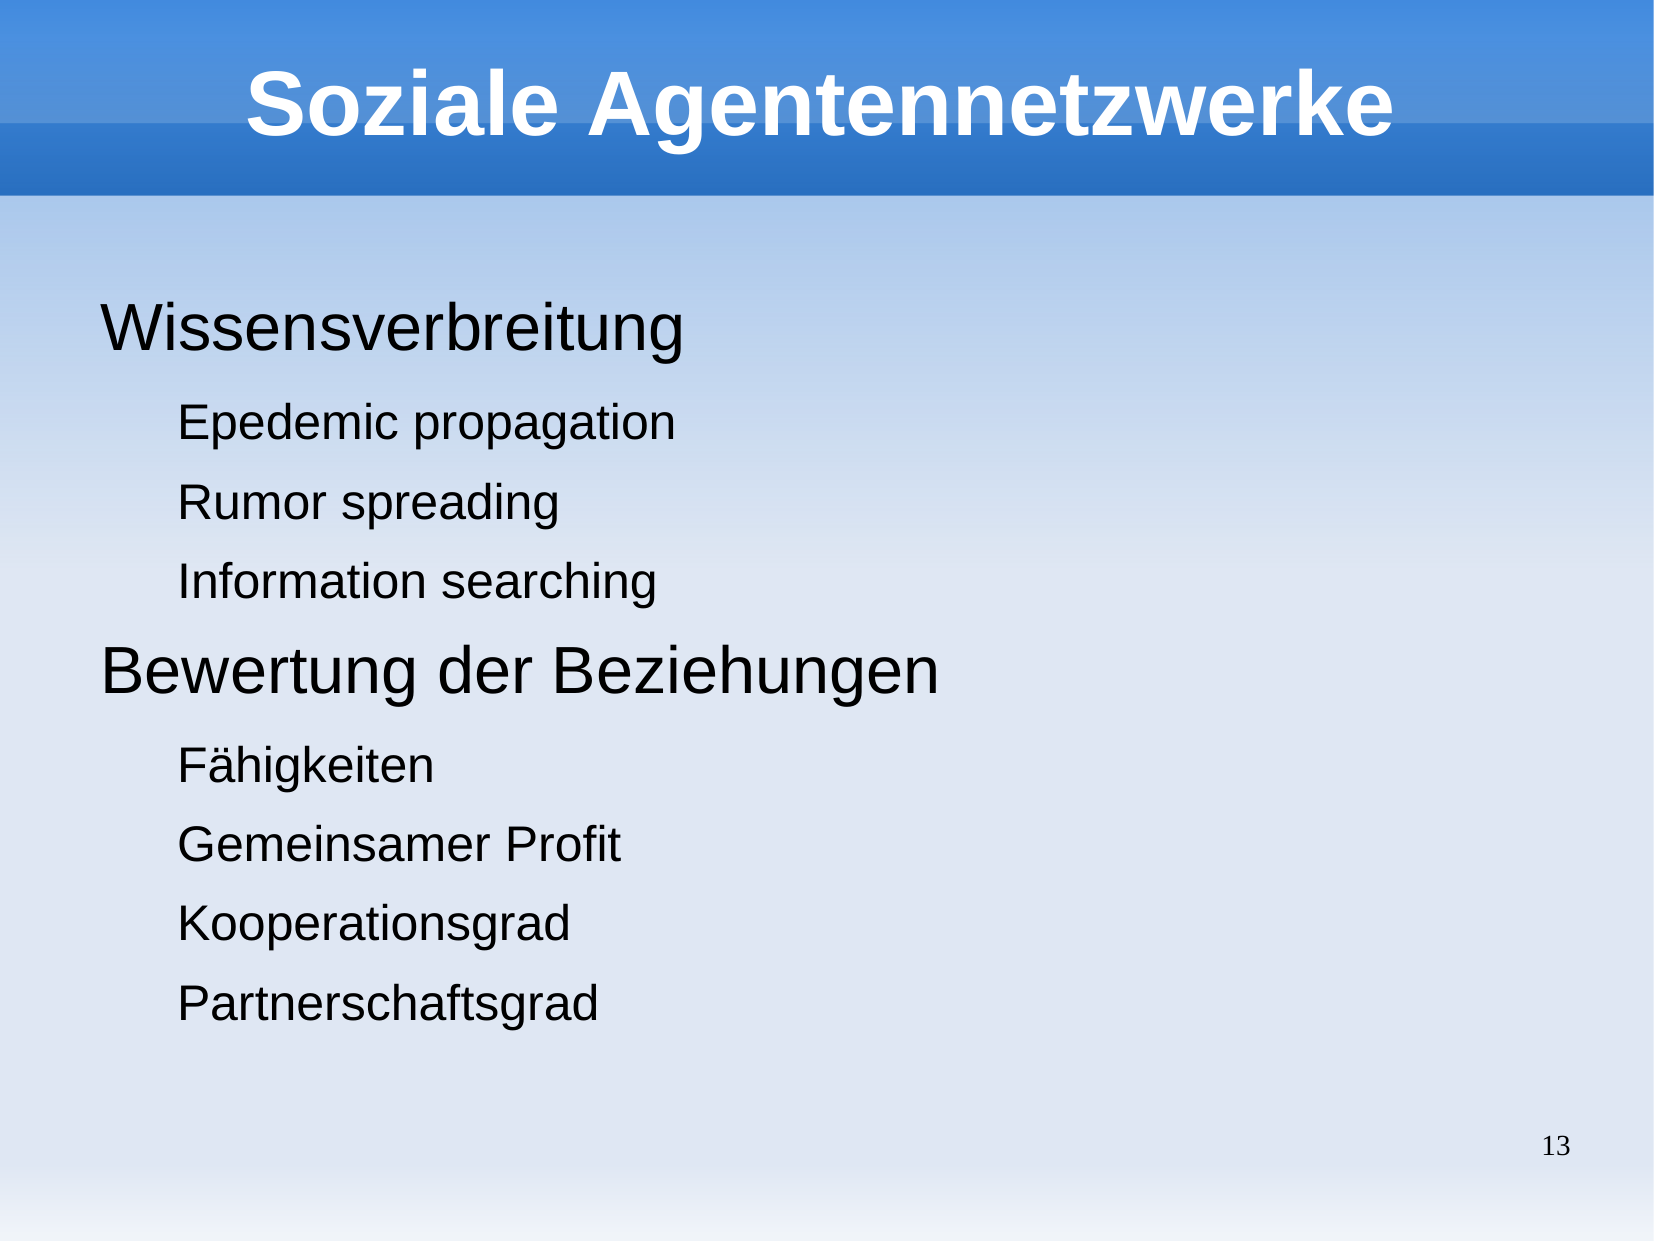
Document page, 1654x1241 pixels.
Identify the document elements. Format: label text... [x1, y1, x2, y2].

picture [0, 0, 1654, 1241]
title Soziale Agentennetzwerke [76, 0, 1565, 208]
list Wissensverbreitung Epedemic propagation Rumor spreading Information searching Bewertung der Beziehungen Fähigkeiten Gemeinsamer Profit Kooperationsgrad Partnerschaftsgrad [82, 290, 1571, 1109]
